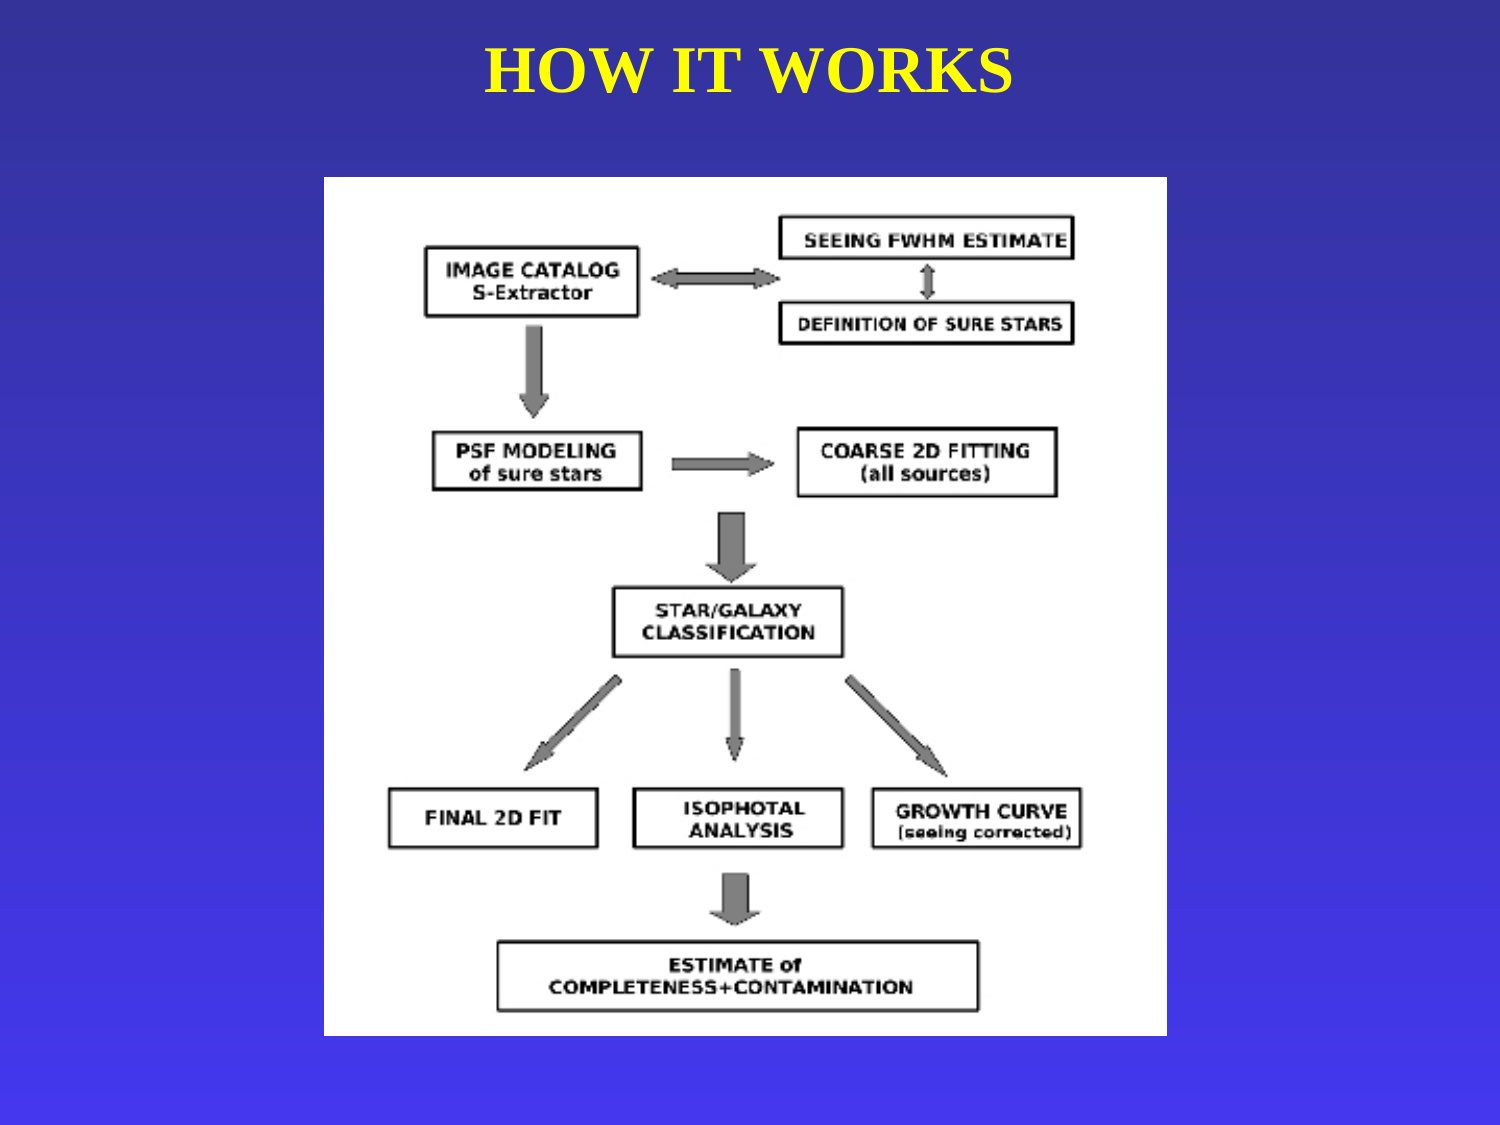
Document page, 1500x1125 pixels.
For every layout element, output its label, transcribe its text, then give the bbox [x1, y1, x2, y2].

text_box HOW IT WORKS [437, 30, 1064, 114]
picture [324, 177, 1167, 1036]
